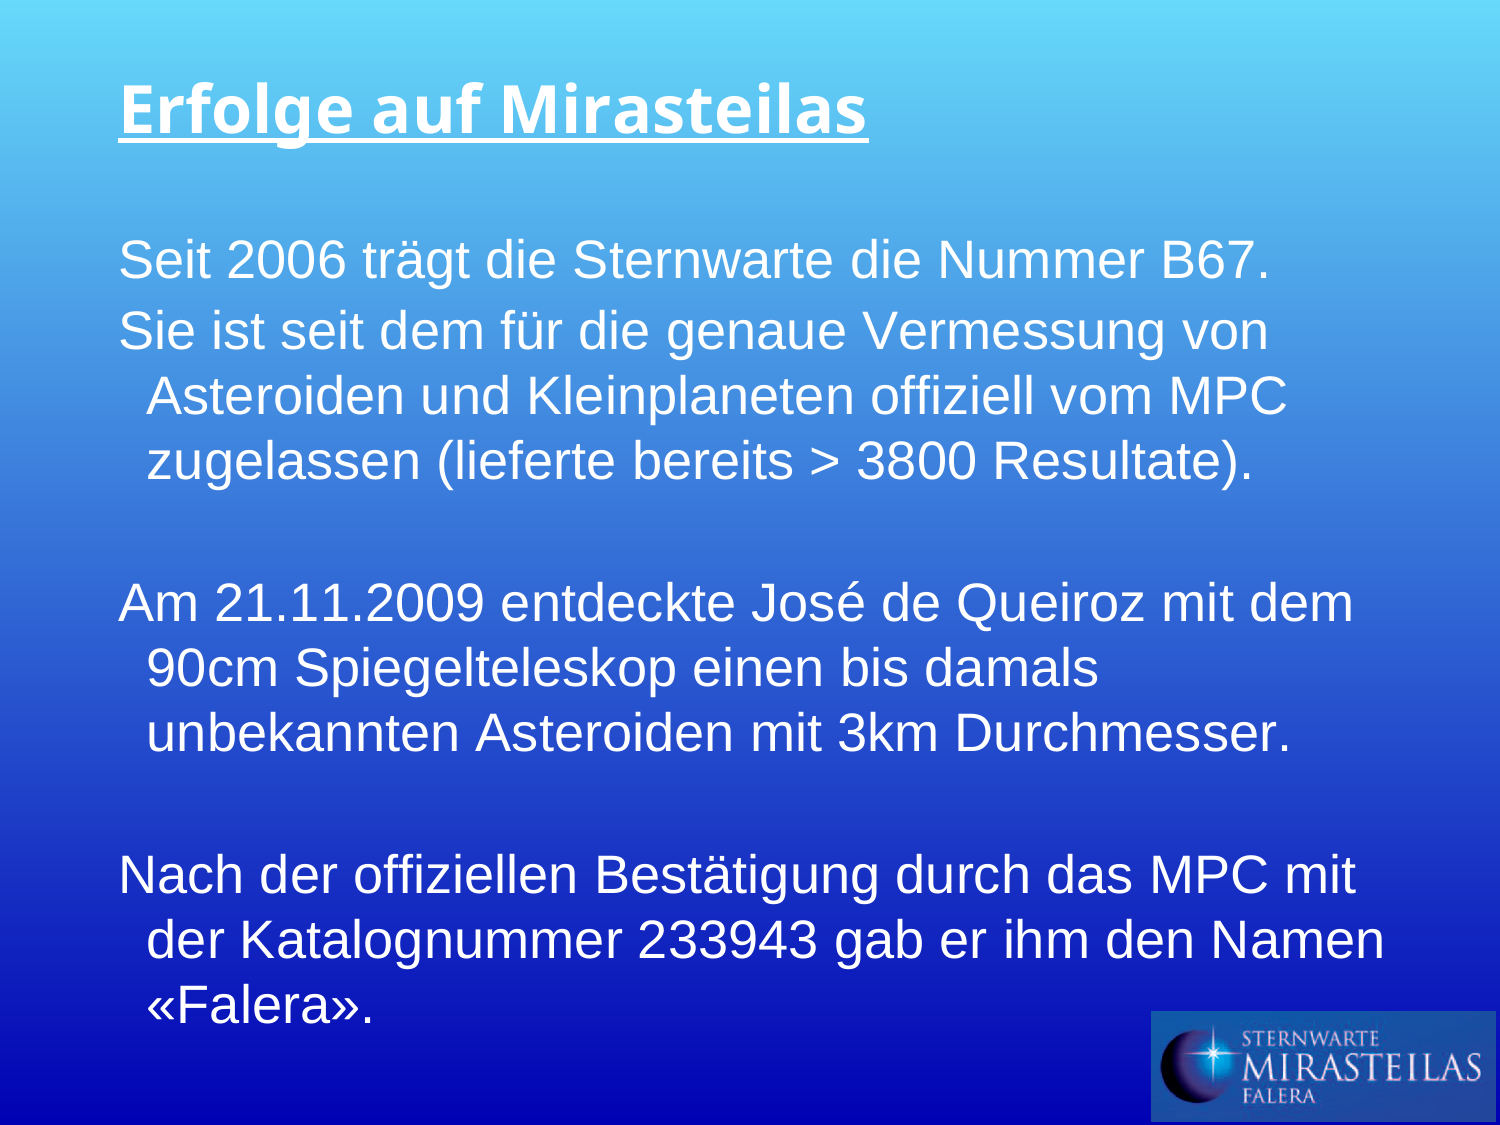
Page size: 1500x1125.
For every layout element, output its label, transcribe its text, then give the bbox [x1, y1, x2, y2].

text_box Erfolge auf Mirasteilas Seit 2006 trägt die Sternwarte die Nummer B67. Sie ist seit dem für die genaue Vermessung von Asteroiden und Kleinplaneten offiziell vom MPC zugelassen (lieferte bereits > 3800 Resultate). Am 21.11.2009 entdeckte José de Queiroz mit dem 90cm Spiegelteleskop einen bis damals unbekannten Asteroiden mit 3km Durchmesser. Nach der offiziellen Bestätigung durch das MPC mit der Katalognummer 233943 gab er ihm den Namen «Falera». ...aber sie drehen sich um den Polarstern. [89, 59, 1425, 686]
picture [1151, 1011, 1496, 1122]
